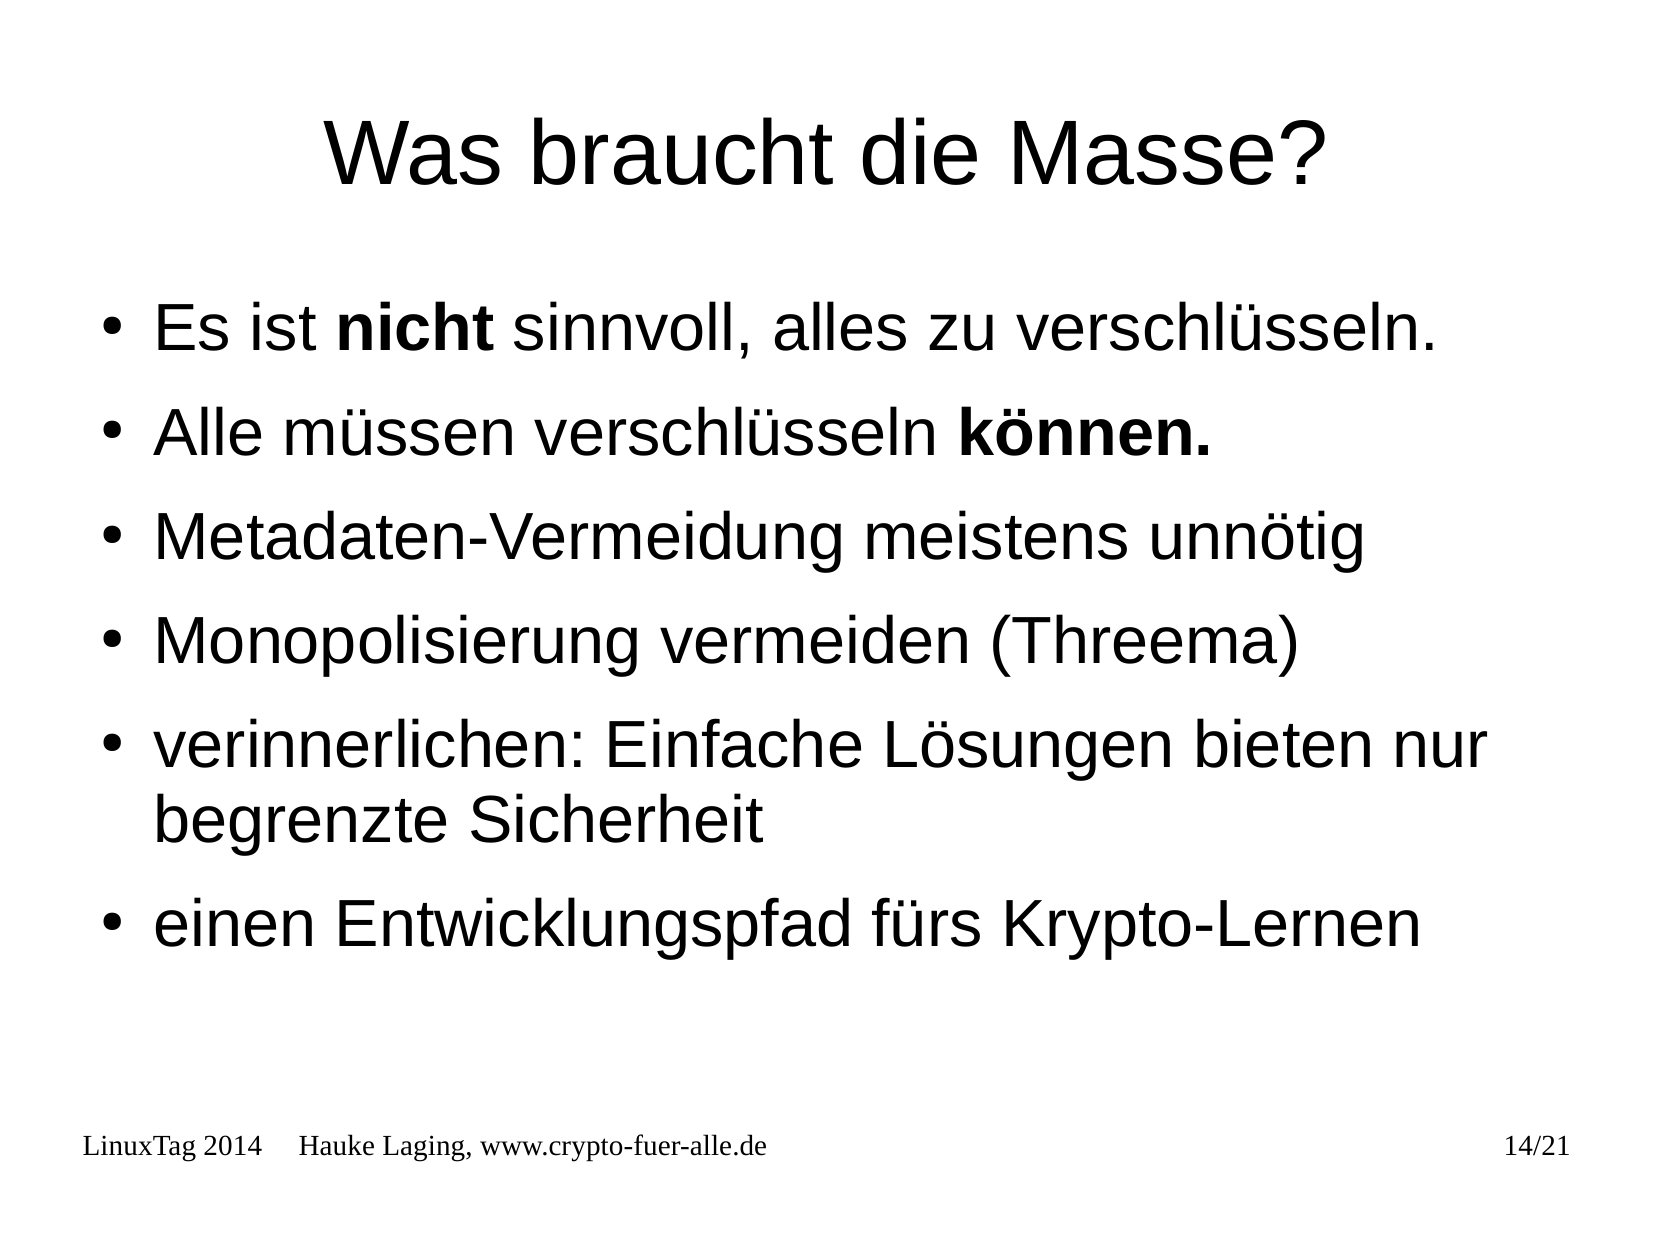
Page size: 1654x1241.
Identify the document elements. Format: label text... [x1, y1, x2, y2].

list Es ist nicht sinnvoll, alles zu verschlüsseln. Alle müssen verschlüsseln können. Metadaten-Vermeidung meistens unnötig Monopolisierung vermeiden (Threema) verinnerlichen: Einfache Lösungen bieten nur begrenzte Sicherheit einen Entwicklungspfad fürs Krypto-Lernen [82, 290, 1571, 1010]
title Was braucht die Masse? [82, 49, 1571, 257]
